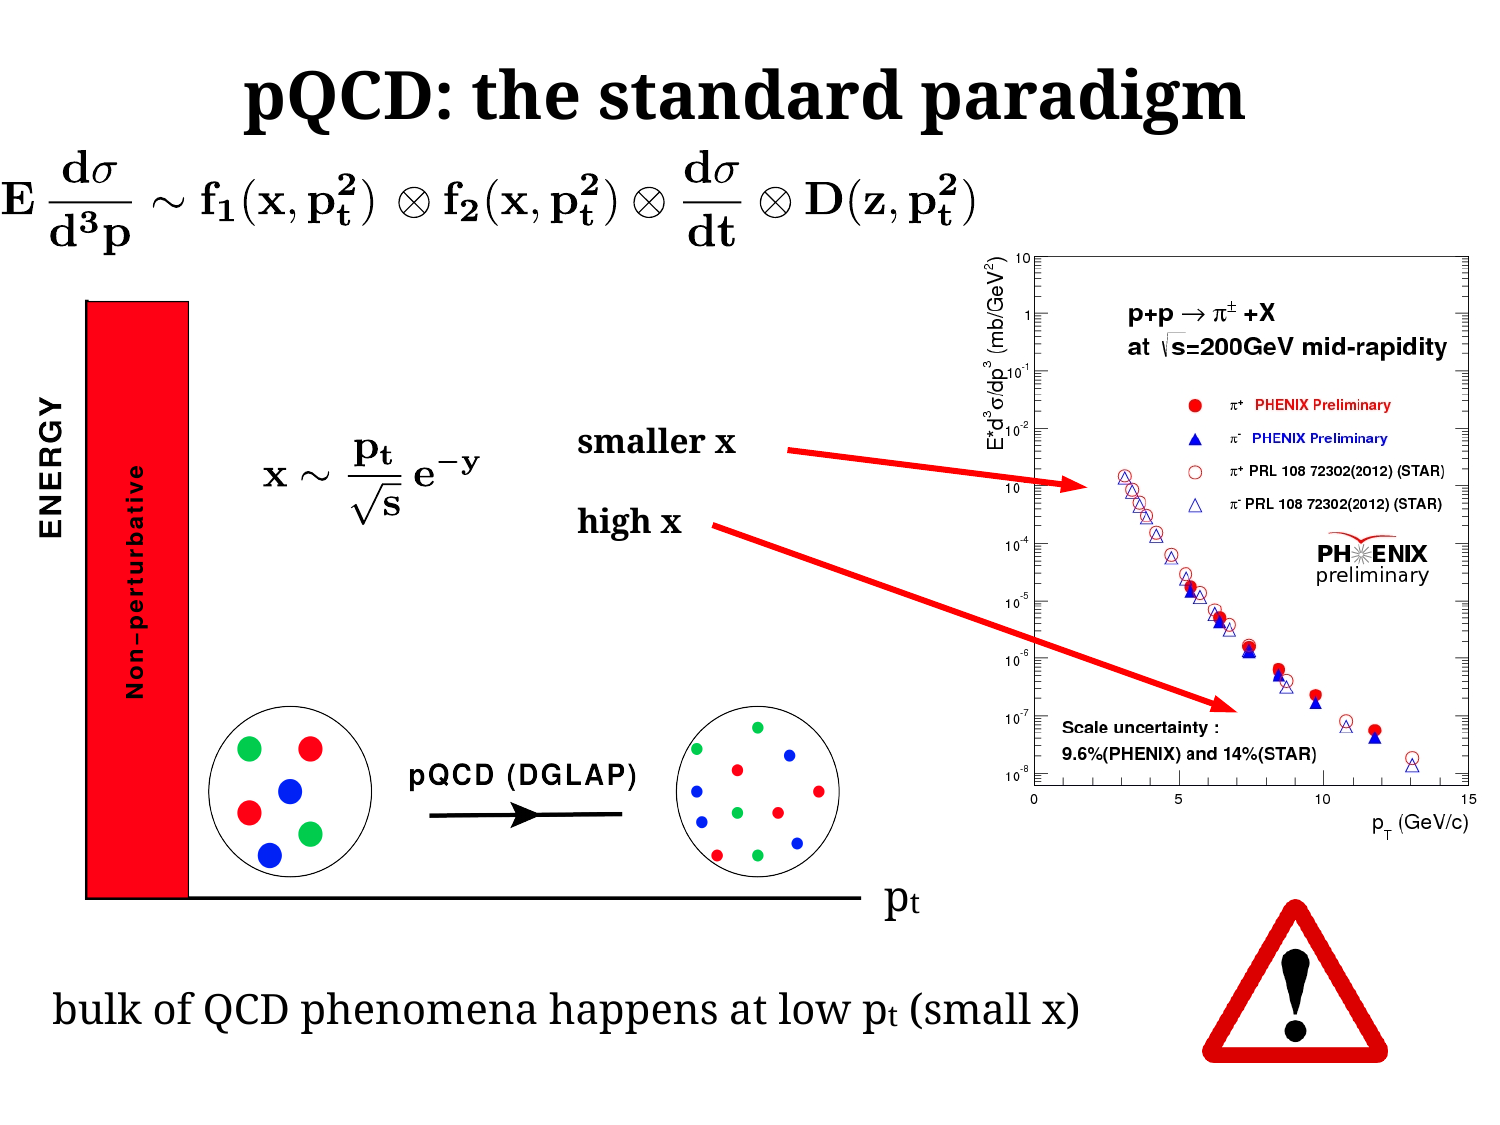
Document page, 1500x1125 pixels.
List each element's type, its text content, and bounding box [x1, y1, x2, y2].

picture [1202, 899, 1388, 1063]
picture [37, 299, 863, 901]
text_box bulk of QCD phenomena happens at low pt (small x) [37, 975, 1202, 1051]
picture [975, 184, 1500, 859]
text_box [0, 149, 979, 256]
text_box pt [869, 862, 938, 938]
title pQCD: the standard paradigm [70, 50, 1421, 137]
